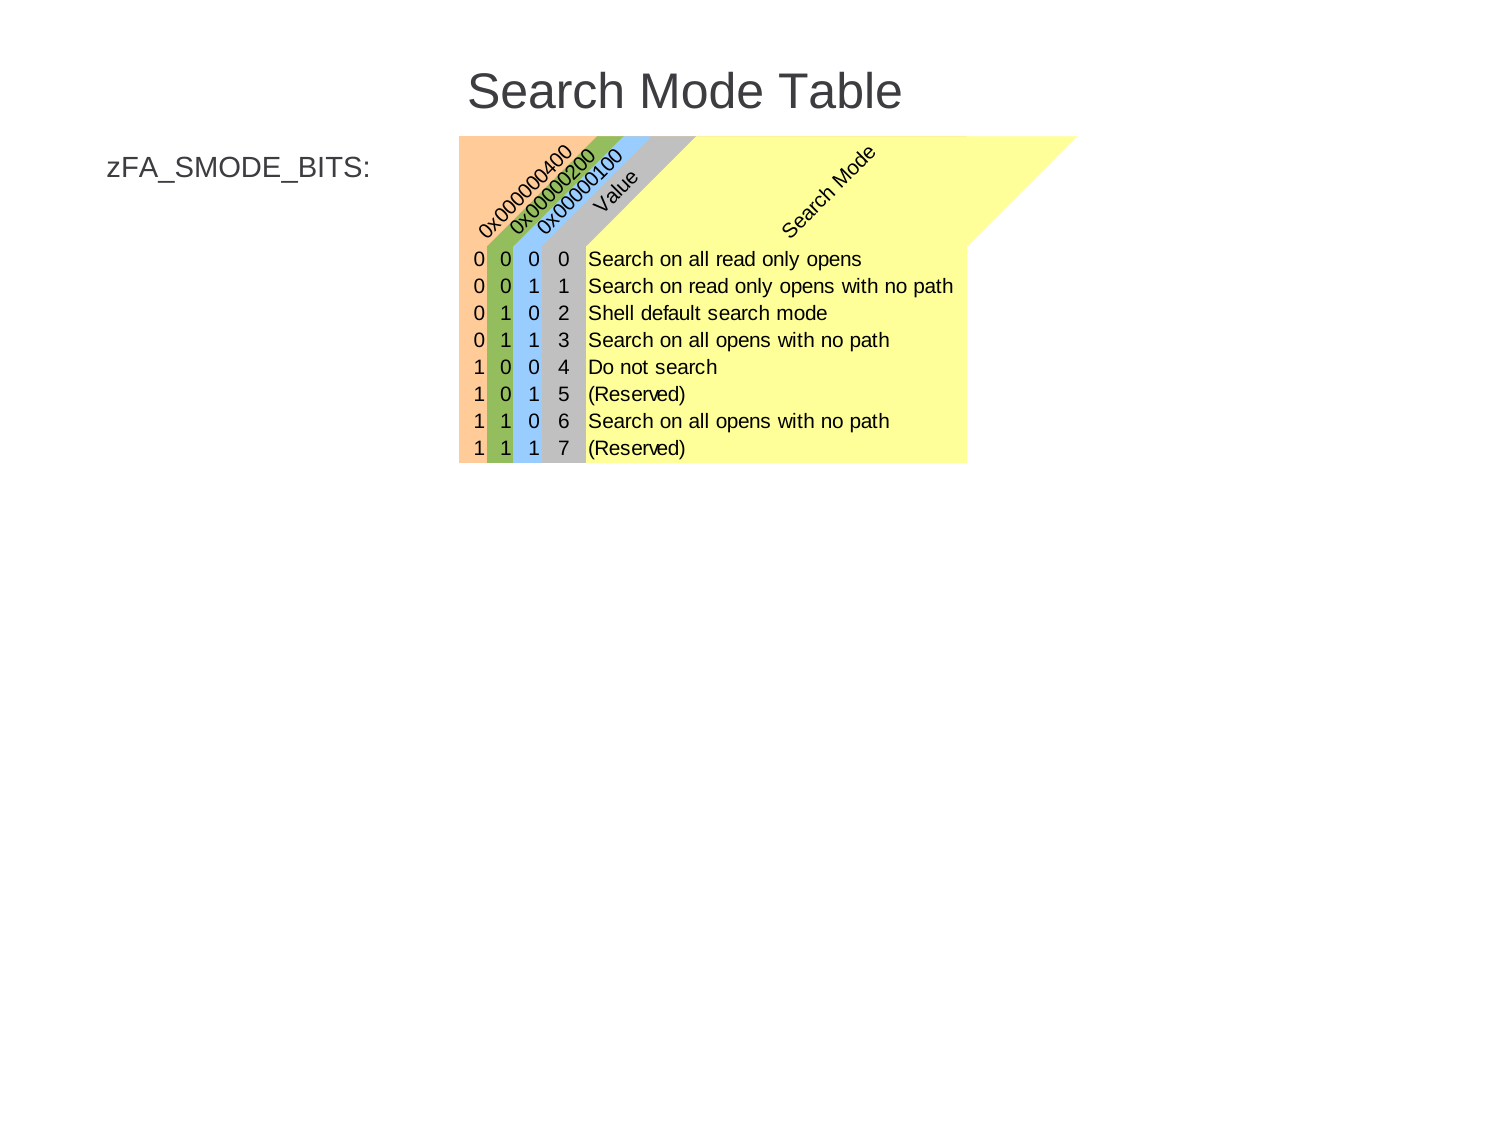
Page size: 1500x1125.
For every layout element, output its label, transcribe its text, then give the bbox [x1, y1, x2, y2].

text_box zFA_SMODE_BITS: [106, 151, 388, 185]
text_box Search Mode Table [467, 63, 904, 120]
chart [458, 136, 1102, 492]
